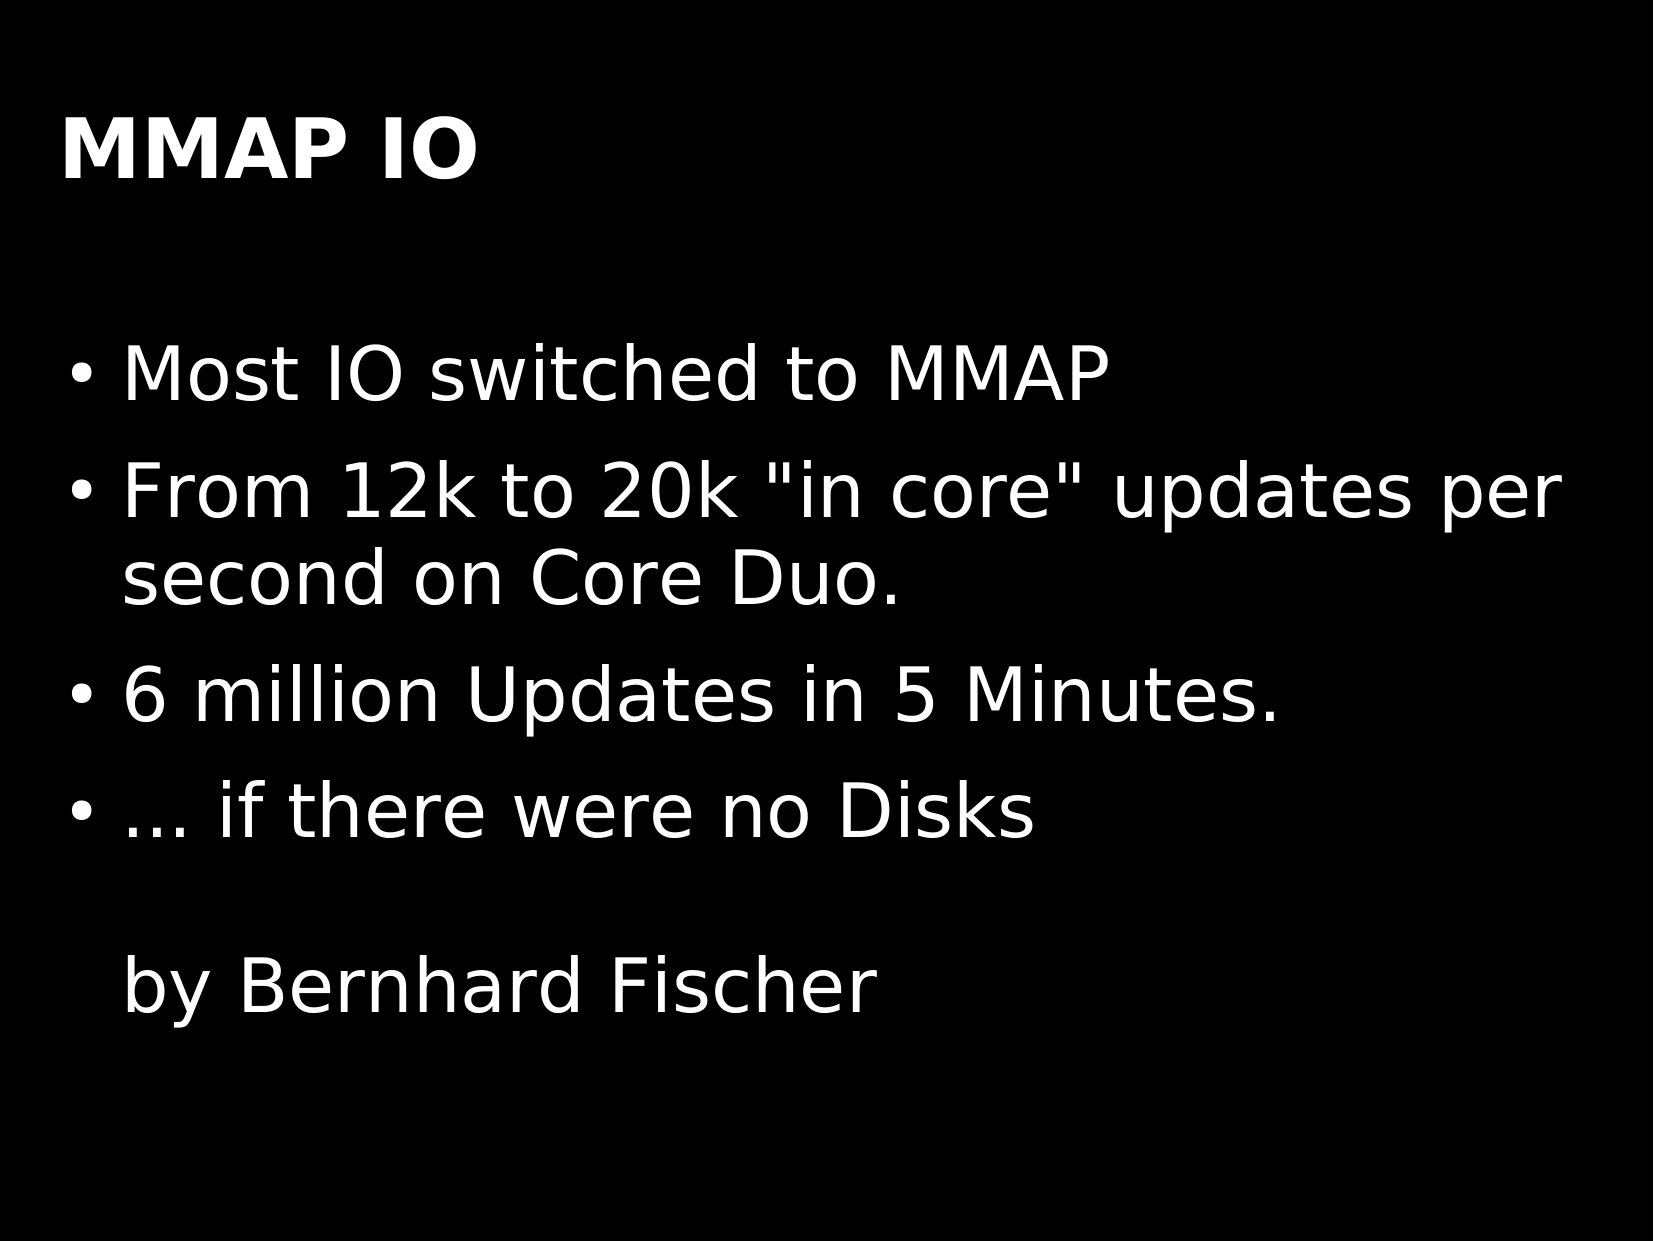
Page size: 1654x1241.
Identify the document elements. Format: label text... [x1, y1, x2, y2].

list Most IO switched to MMAP From 12k to 20k "in core" updates per second on Core Duo. 6 million Updates in 5 Minutes. ... if there were no Disks by Bernhard Fischer [50, 330, 1571, 1100]
title MMAP IO [59, 75, 1607, 225]
